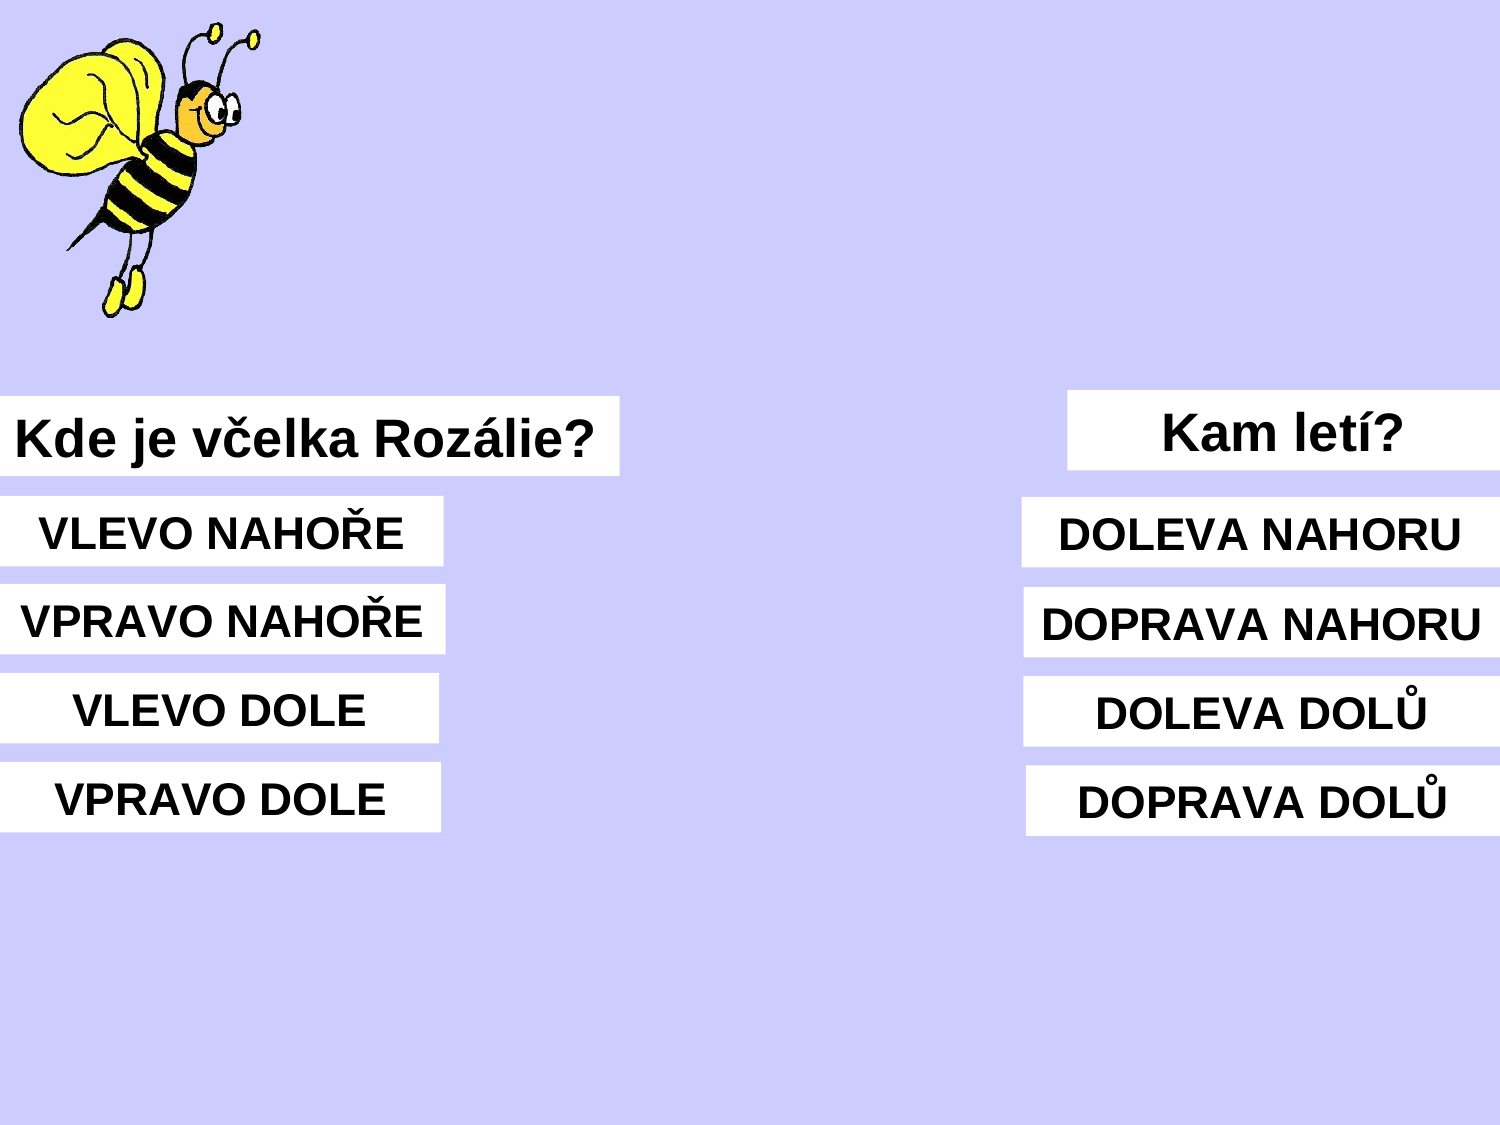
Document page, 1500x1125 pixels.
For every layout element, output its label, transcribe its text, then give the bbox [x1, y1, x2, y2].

text_box DOPRAVA DOLŮ [1025, 765, 1500, 836]
picture [0, 0, 274, 334]
text_box VPRAVO DOLE [0, 761, 442, 833]
text_box DOLEVA DOLŮ [1023, 676, 1500, 747]
text_box VPRAVO NAHOŘE [0, 583, 446, 655]
text_box Kde je včelka Rozálie? [0, 395, 620, 477]
text_box DOPRAVA NAHORU [1023, 587, 1500, 658]
text_box Kam letí? [1067, 390, 1500, 471]
text_box DOLEVA NAHORU [1021, 496, 1500, 568]
text_box VLEVO DOLE [0, 672, 440, 744]
text_box VLEVO NAHOŘE [0, 495, 444, 567]
